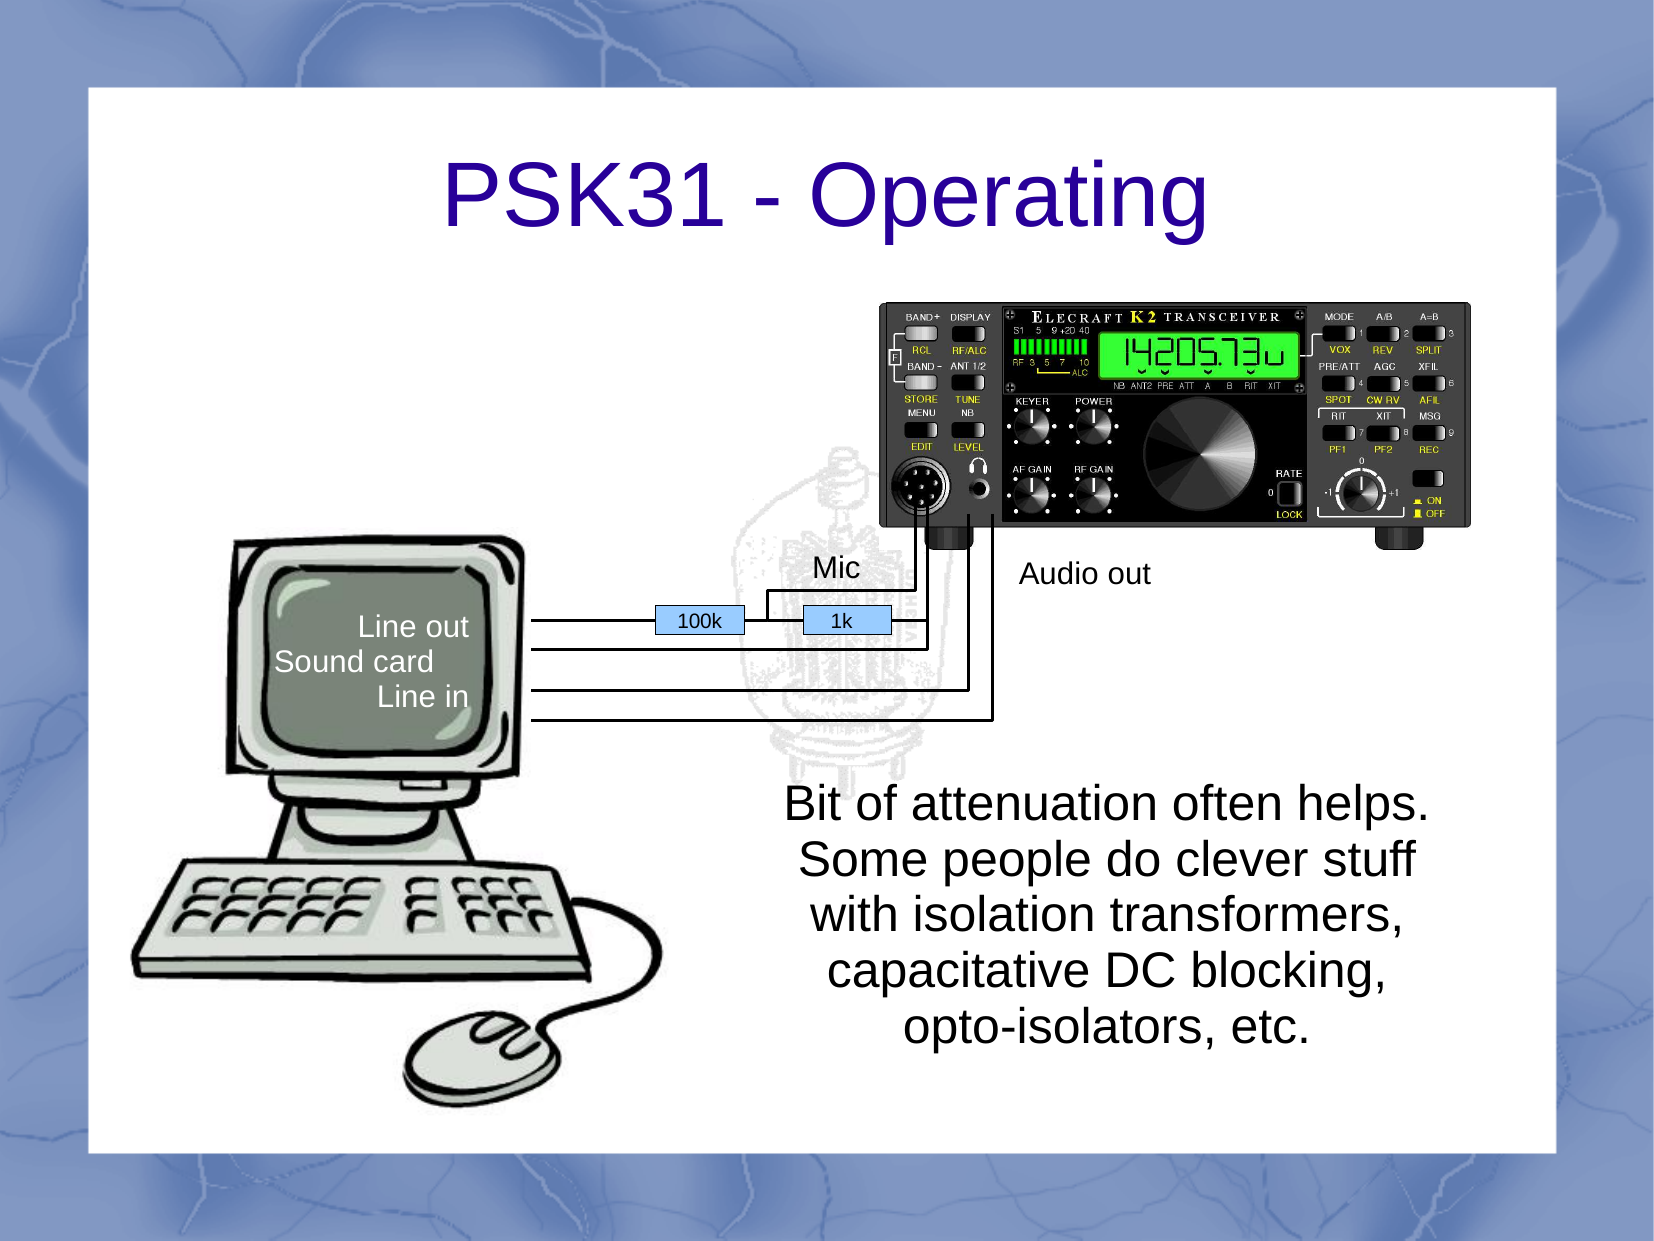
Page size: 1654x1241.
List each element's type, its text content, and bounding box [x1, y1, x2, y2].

text_box 1k [797, 602, 886, 641]
text_box [886, 605, 892, 635]
text_box Line out Sound card Line in [188, 602, 485, 722]
text_box Audio out [1003, 549, 1300, 599]
text_box Mic [797, 543, 886, 593]
title PSK31 - Operating [118, 98, 1536, 291]
picture [0, 0, 1654, 1241]
text_box 100k [655, 602, 745, 641]
text_box Bit of attenuation often helps. Some people do clever stuff with isolation transformers, capacitative DC blocking, opto-isolators, etc. [767, 767, 1447, 1062]
